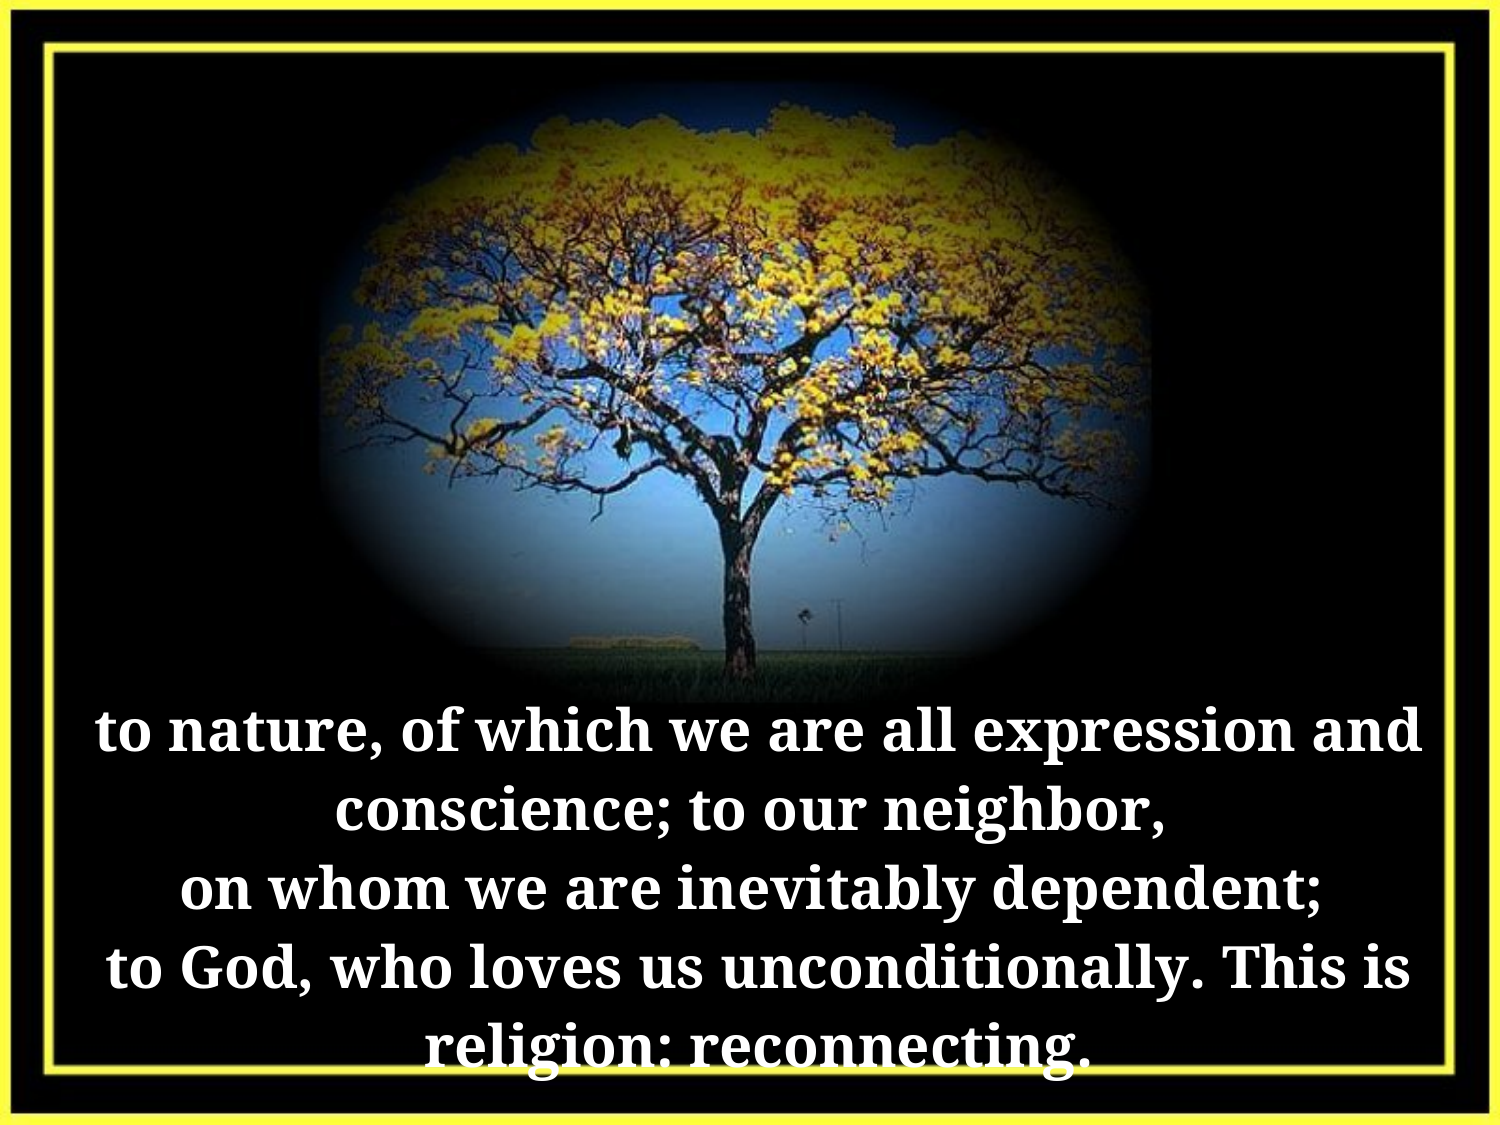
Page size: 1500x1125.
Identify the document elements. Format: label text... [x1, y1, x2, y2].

picture [0, 0, 1500, 1125]
text_box to nature, of which we are all expression and conscience; to our neighbor, on whom we are inevitably dependent; to God, who loves us unconditionally. This is religion: reconnecting. [53, 680, 1465, 1085]
